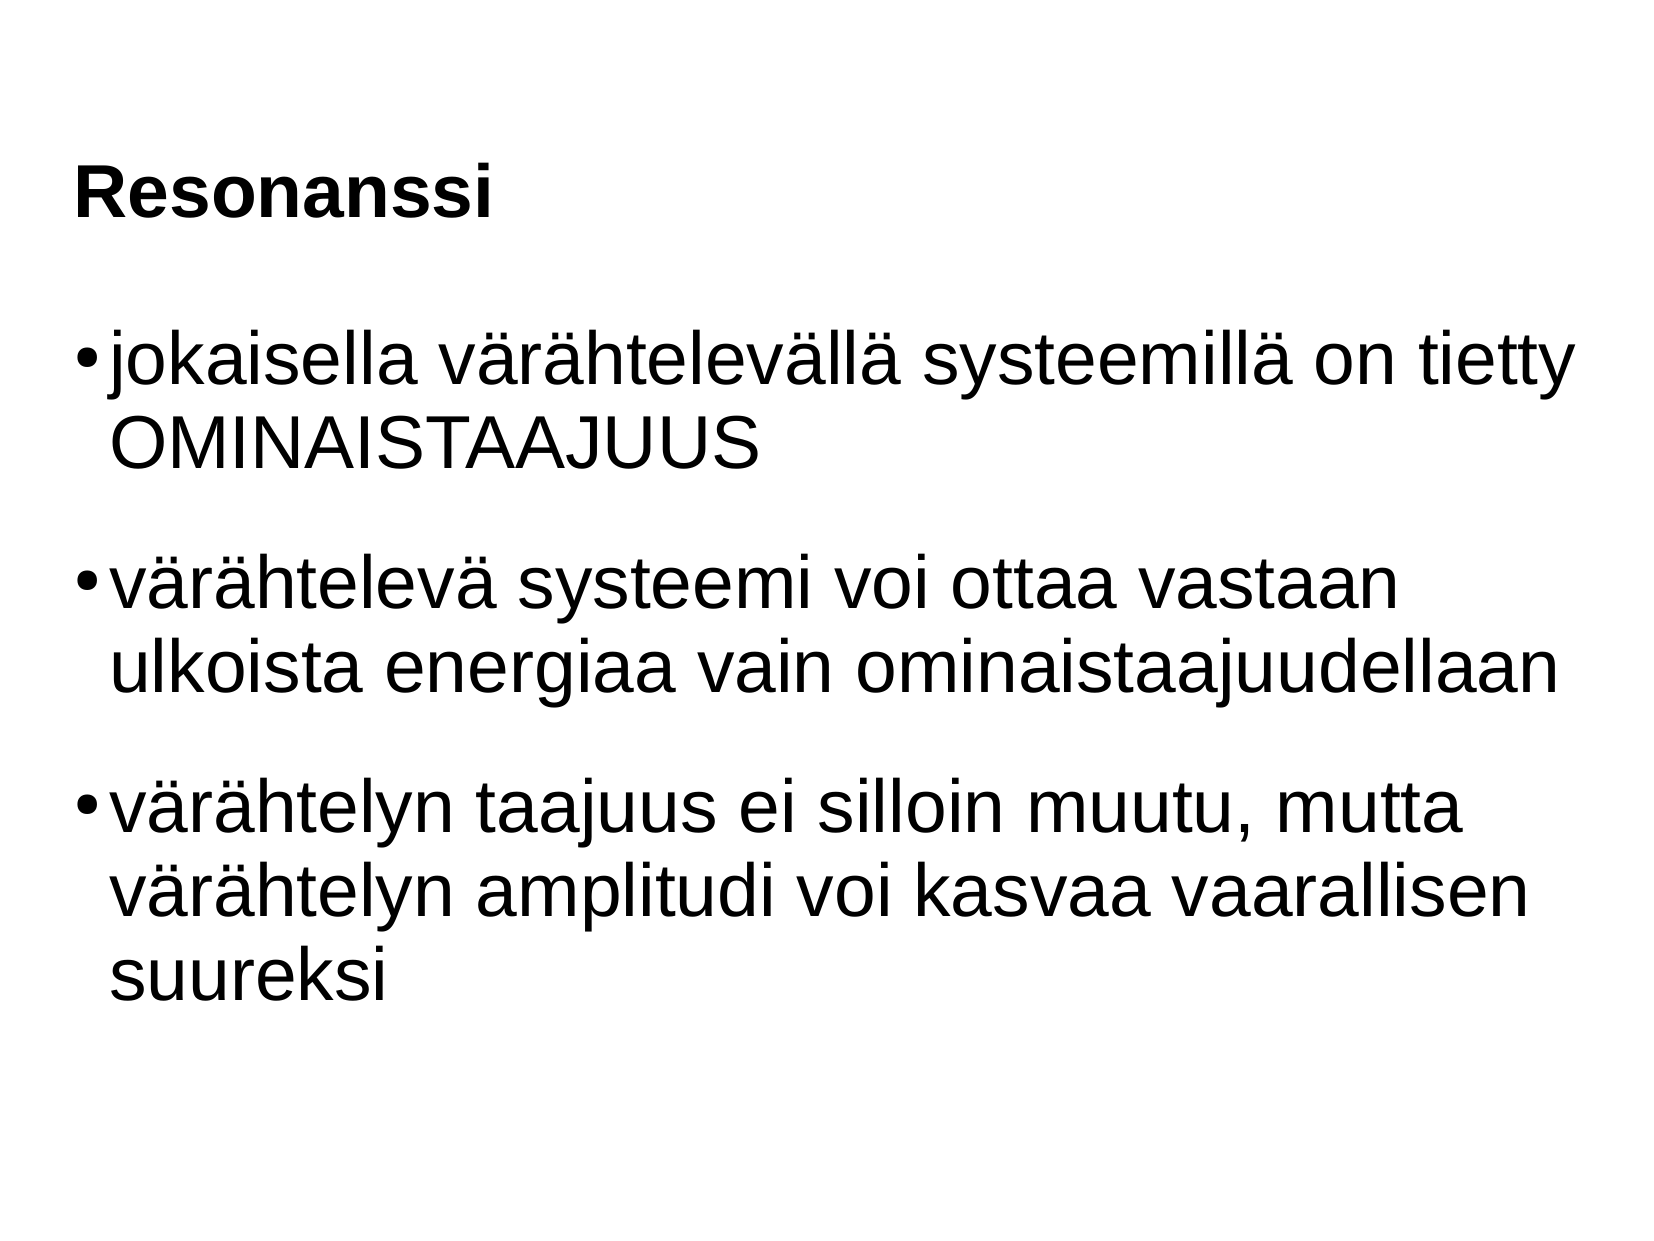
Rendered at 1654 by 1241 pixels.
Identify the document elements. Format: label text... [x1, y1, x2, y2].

text_box Resonanssi jokaisella värähtelevällä systeemillä on tietty OMINAISTAAJUUS värähtelevä systeemi voi ottaa vastaan ulkoista energiaa vain ominaistaajuudellaan värähtelyn taajuus ei silloin muutu, mutta värähtelyn amplitudi voi kasvaa vaarallisen suureksi [59, 141, 1654, 1024]
